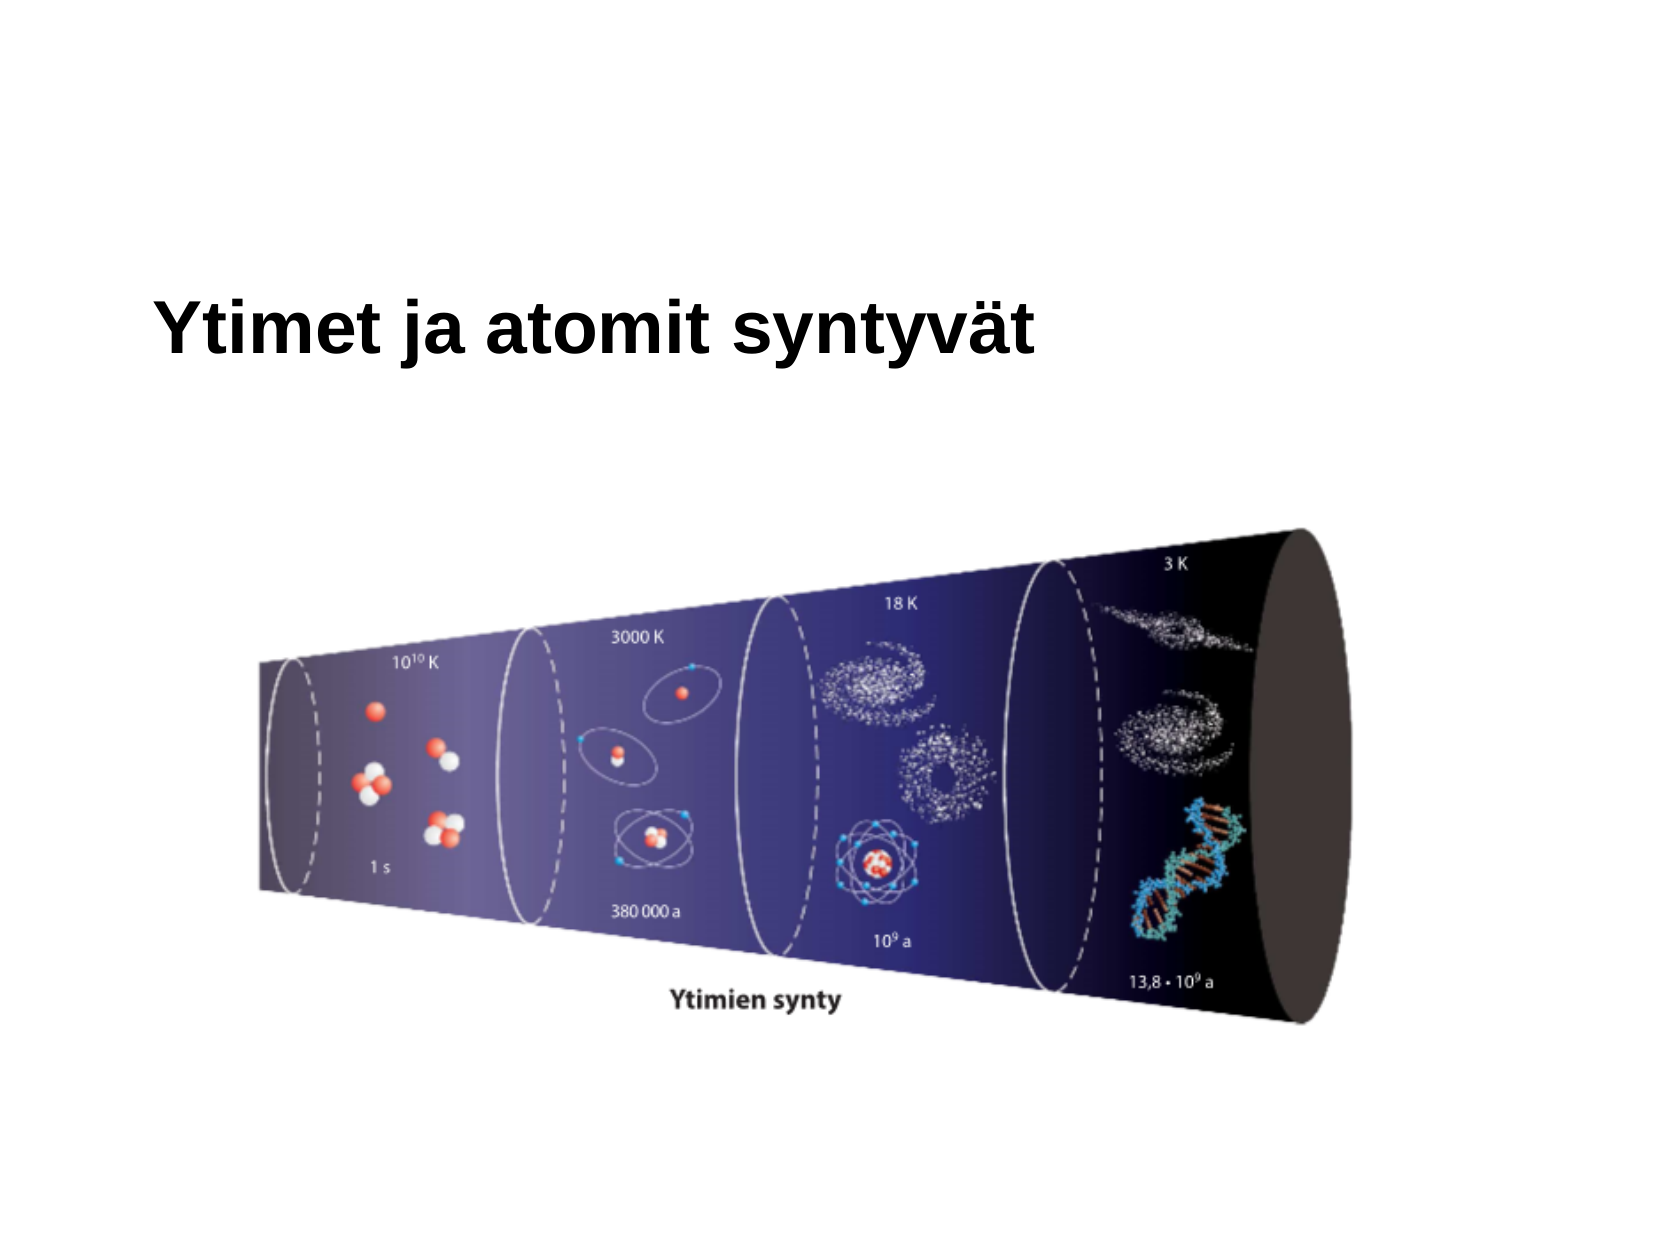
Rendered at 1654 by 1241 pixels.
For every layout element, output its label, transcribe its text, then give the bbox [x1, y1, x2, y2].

picture [221, 436, 1394, 1063]
text_box Ytimet ja atomit syntyvät [137, 279, 1052, 379]
